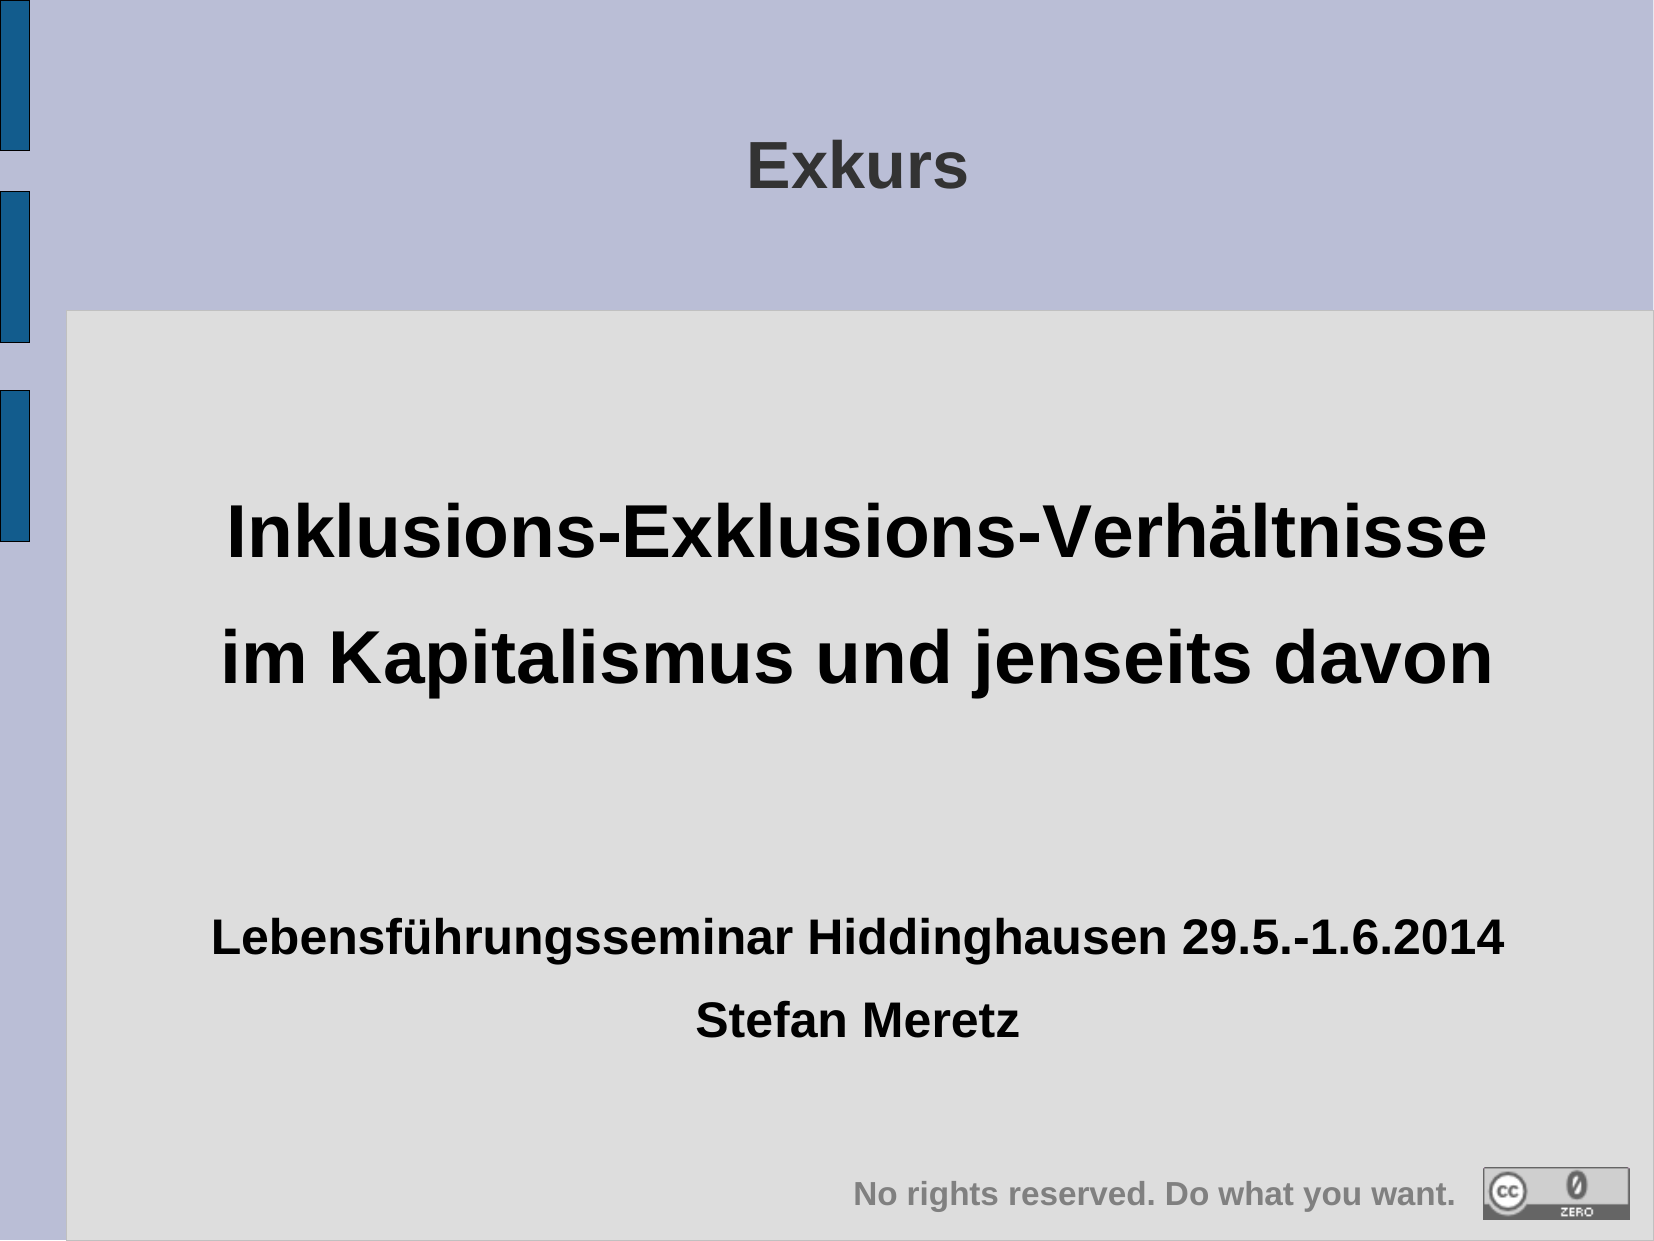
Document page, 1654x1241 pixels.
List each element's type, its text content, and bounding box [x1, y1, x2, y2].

title Exkurs [121, 61, 1595, 269]
picture [1483, 1167, 1630, 1220]
subtitle Inklusions-Exklusions-Verhältnisse im Kapitalismus und jenseits davon Lebensführungsseminar Hiddinghausen 29.5.-1.6.2014 Stefan Meretz [121, 344, 1595, 1152]
text_box No rights reserved. Do what you want. [838, 1167, 1477, 1221]
